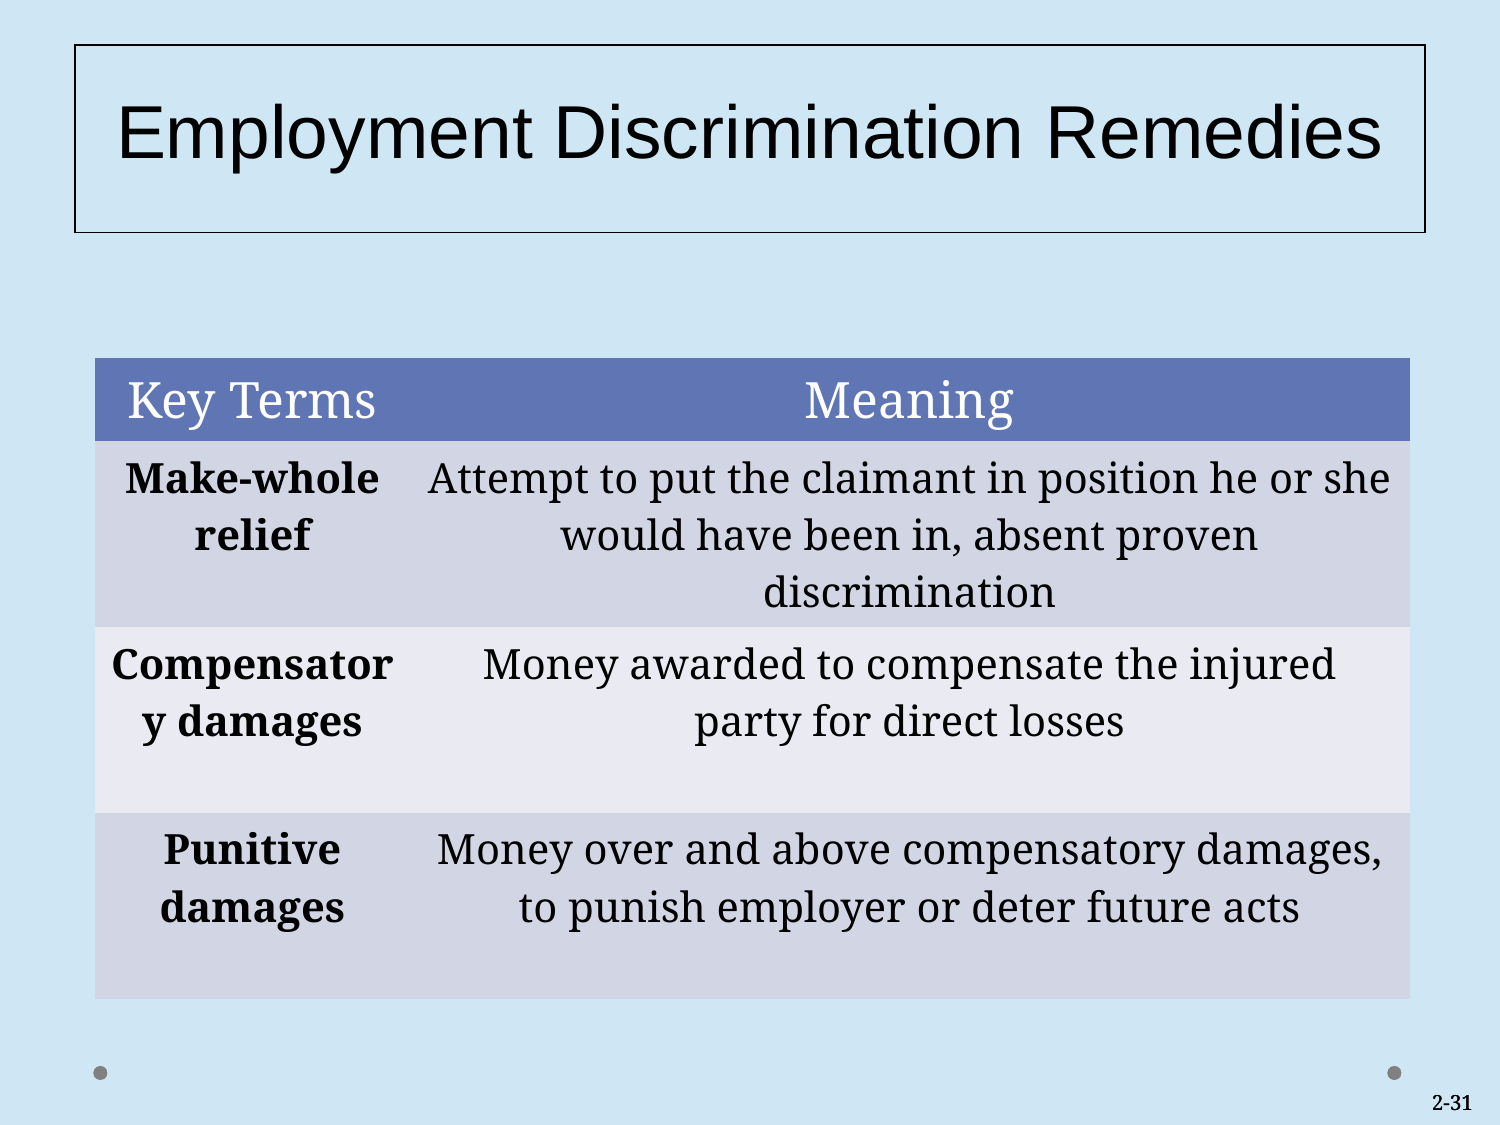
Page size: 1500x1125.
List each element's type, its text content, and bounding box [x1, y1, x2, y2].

table_cell Punitive damages [95, 813, 409, 999]
table_cell Money over and above compensatory damages, to punish employer or deter future acts [409, 813, 1410, 999]
table_cell Money awarded to compensate the injured party for direct losses [409, 627, 1410, 813]
table_cell Compensatory damages [95, 627, 409, 813]
table_header Meaning [409, 358, 1410, 441]
title Employment Discrimination Remedies [75, 45, 1425, 233]
table_cell Make-whole relief [95, 441, 409, 627]
table_header Key Terms [95, 358, 409, 441]
table_cell Attempt to put the claimant in position he or she would have been in, absent proven discrimination [409, 441, 1410, 627]
